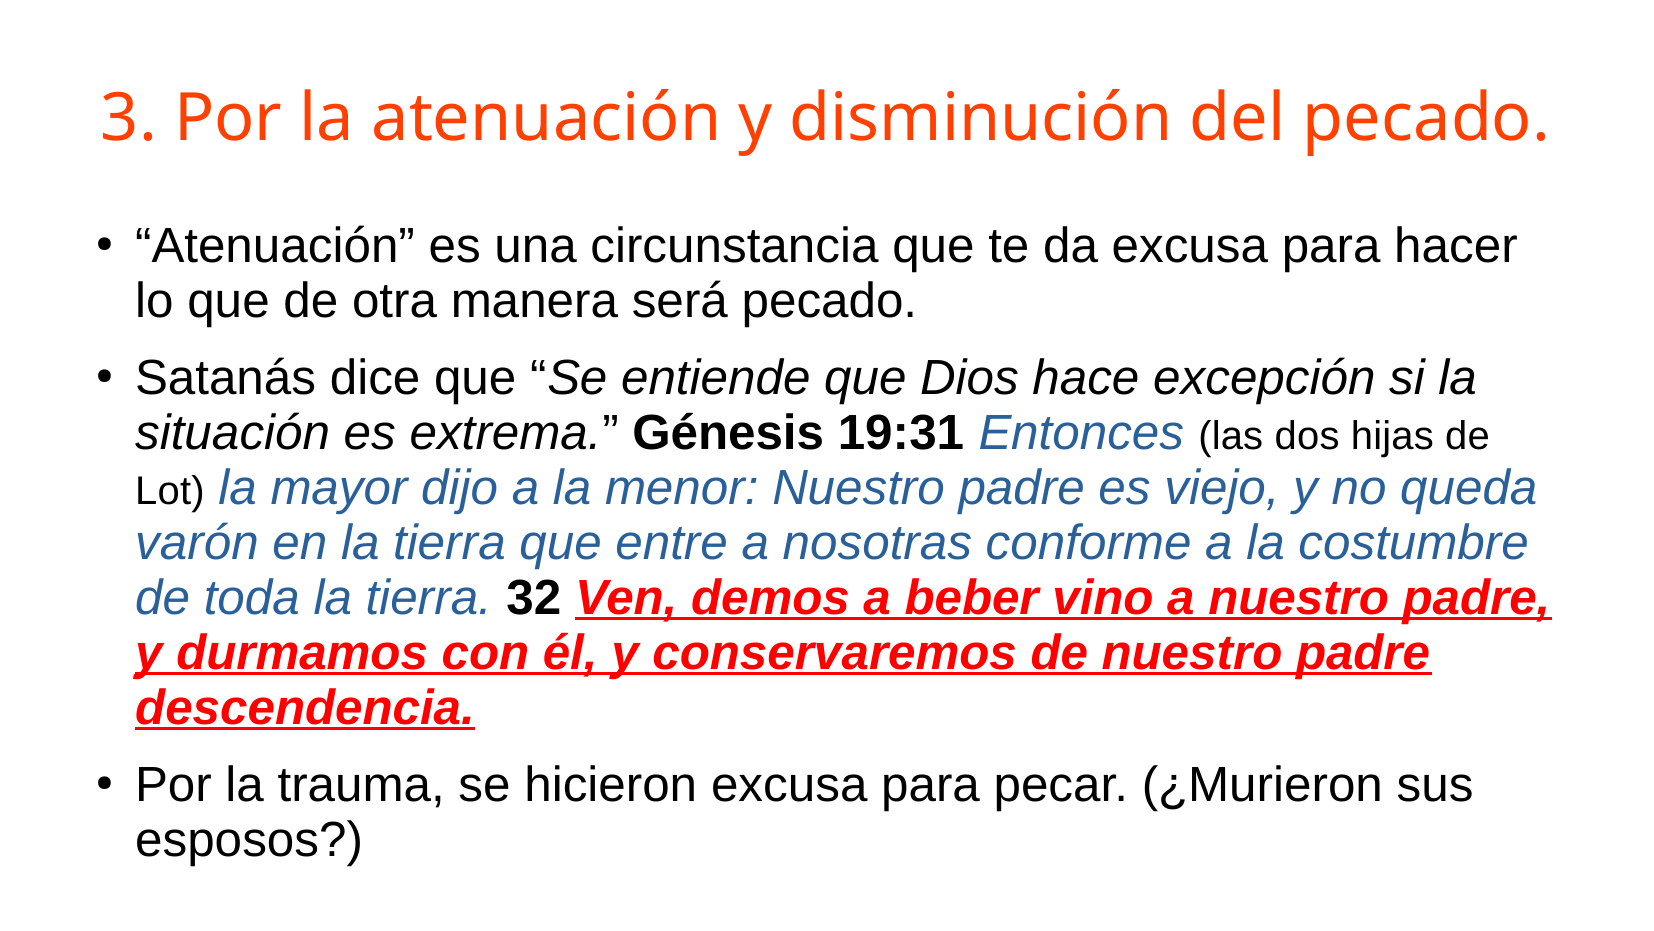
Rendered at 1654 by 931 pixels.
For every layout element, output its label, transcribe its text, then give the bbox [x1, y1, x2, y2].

title 3. Por la atenuación y disminución del pecado. [82, 37, 1571, 193]
list “Atenuación” es una circunstancia que te da excusa para hacer lo que de otra manera será pecado. Satanás dice que “Se entiende que Dios hace excepción si la situación es extrema.” Génesis 19:31 Entonces (las dos hijas de Lot) la mayor dijo a la menor: Nuestro padre es viejo, y no queda varón en la tierra que entre a nosotras conforme a la costumbre de toda la tierra. 32 Ven, demos a beber vino a nuestro padre, y durmamos con él, y conservaremos de nuestro padre descendencia. Por la trauma, se hicieron excusa para pecar. (¿Murieron sus esposos?) [82, 217, 1571, 871]
